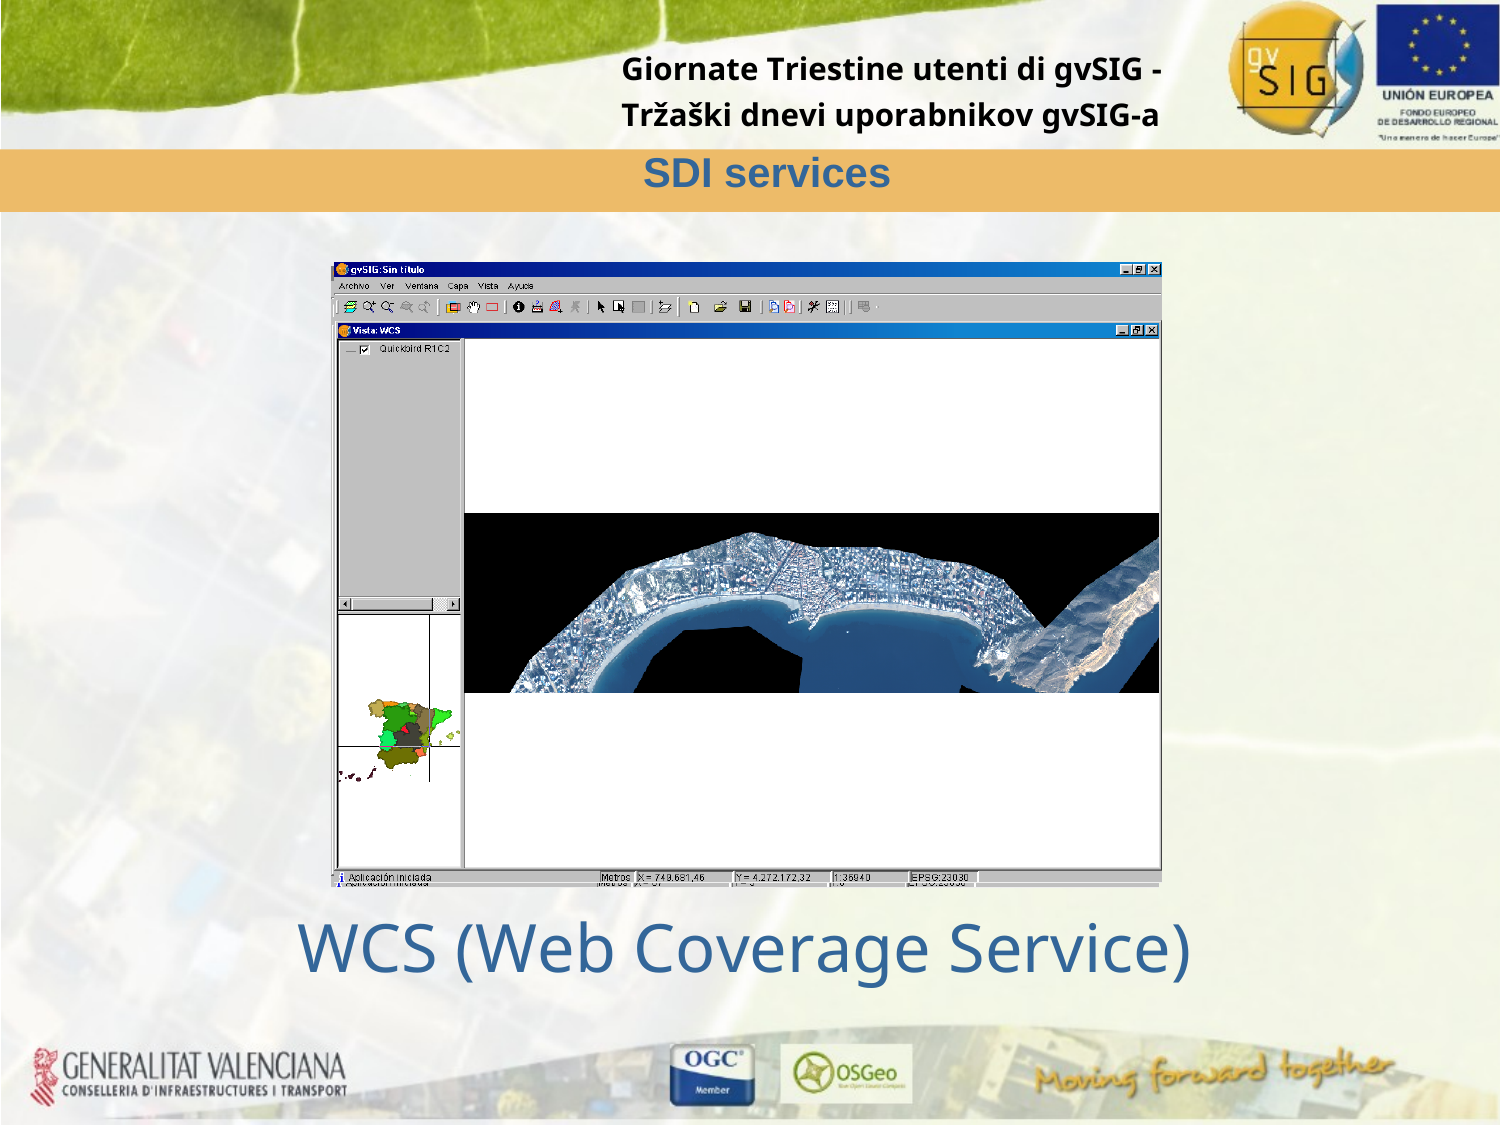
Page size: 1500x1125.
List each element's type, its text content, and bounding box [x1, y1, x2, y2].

picture [1, 0, 1500, 149]
picture [1, 212, 1500, 1125]
text_box SDI services [145, 152, 1389, 208]
list WCS (Web Coverage Service) [126, 902, 1364, 988]
